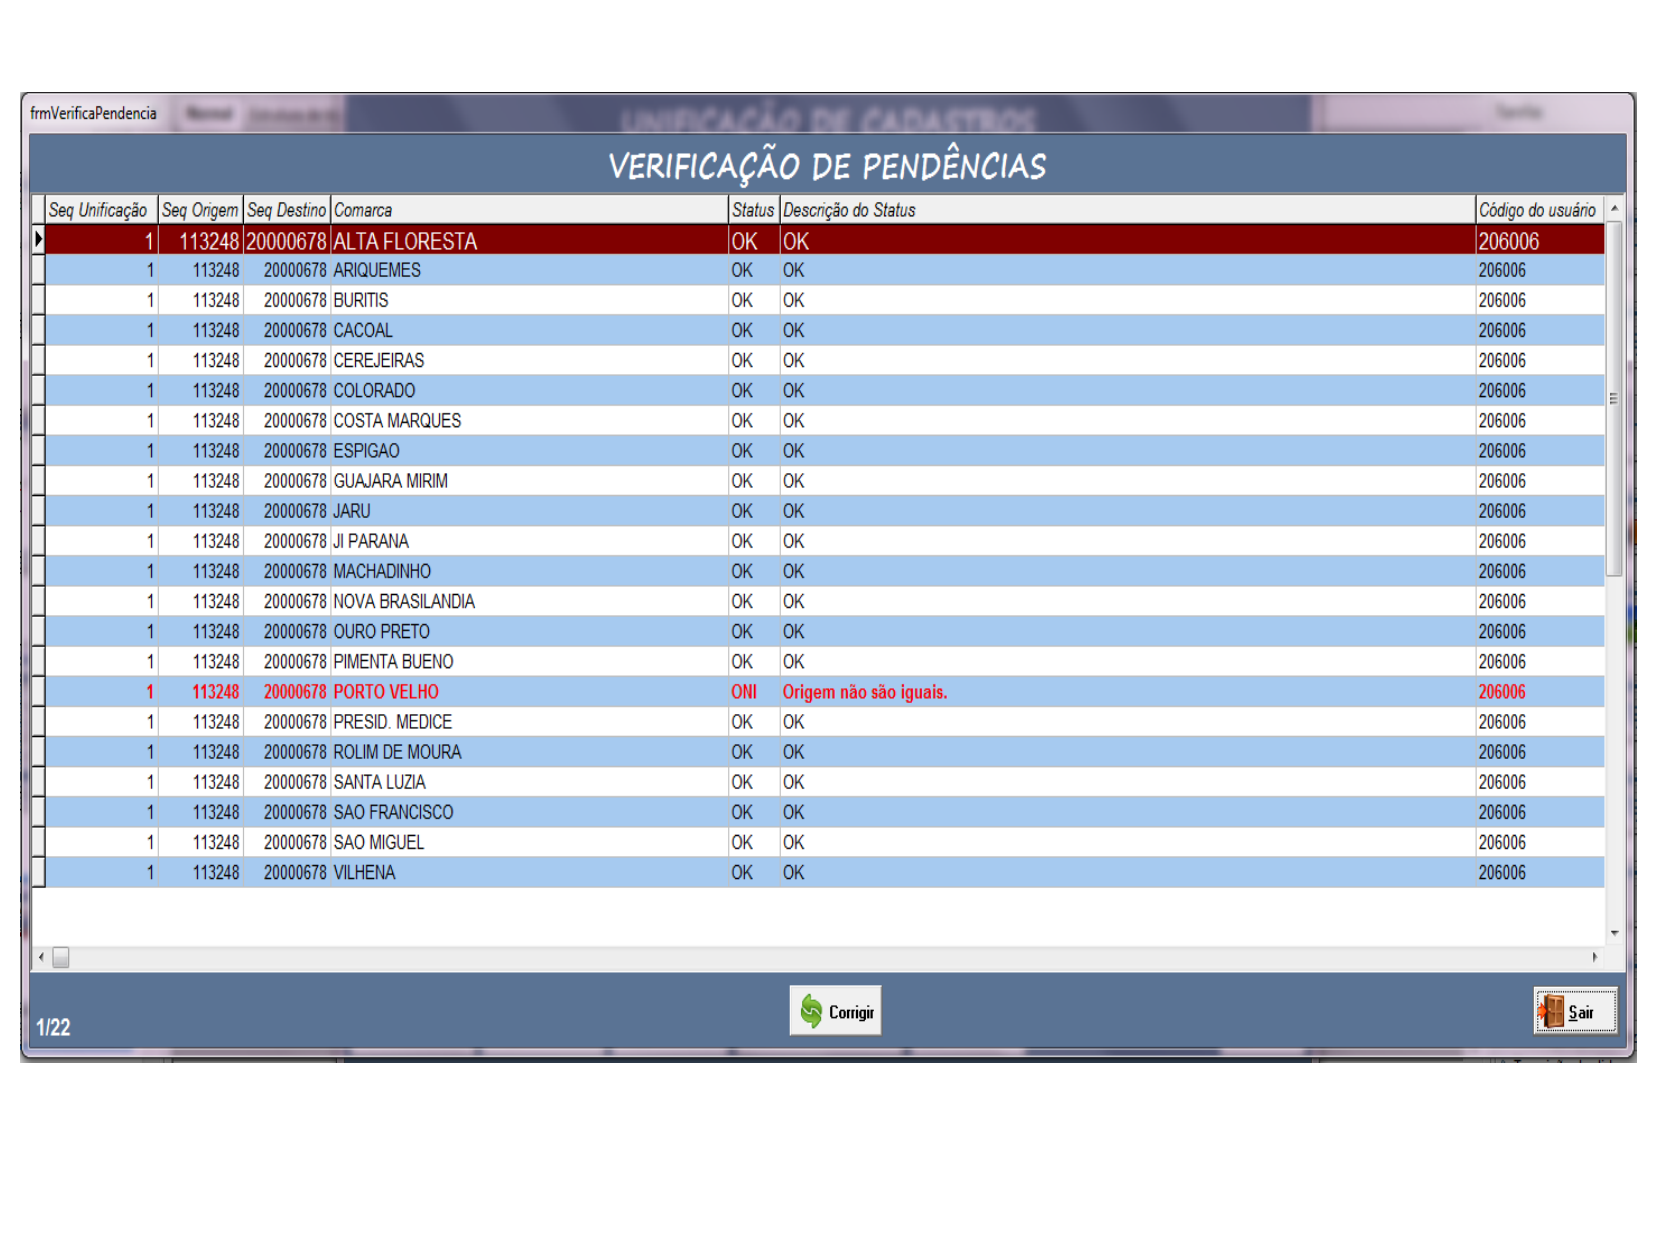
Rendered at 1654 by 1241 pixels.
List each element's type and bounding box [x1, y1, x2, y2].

picture [20, 92, 1637, 1063]
